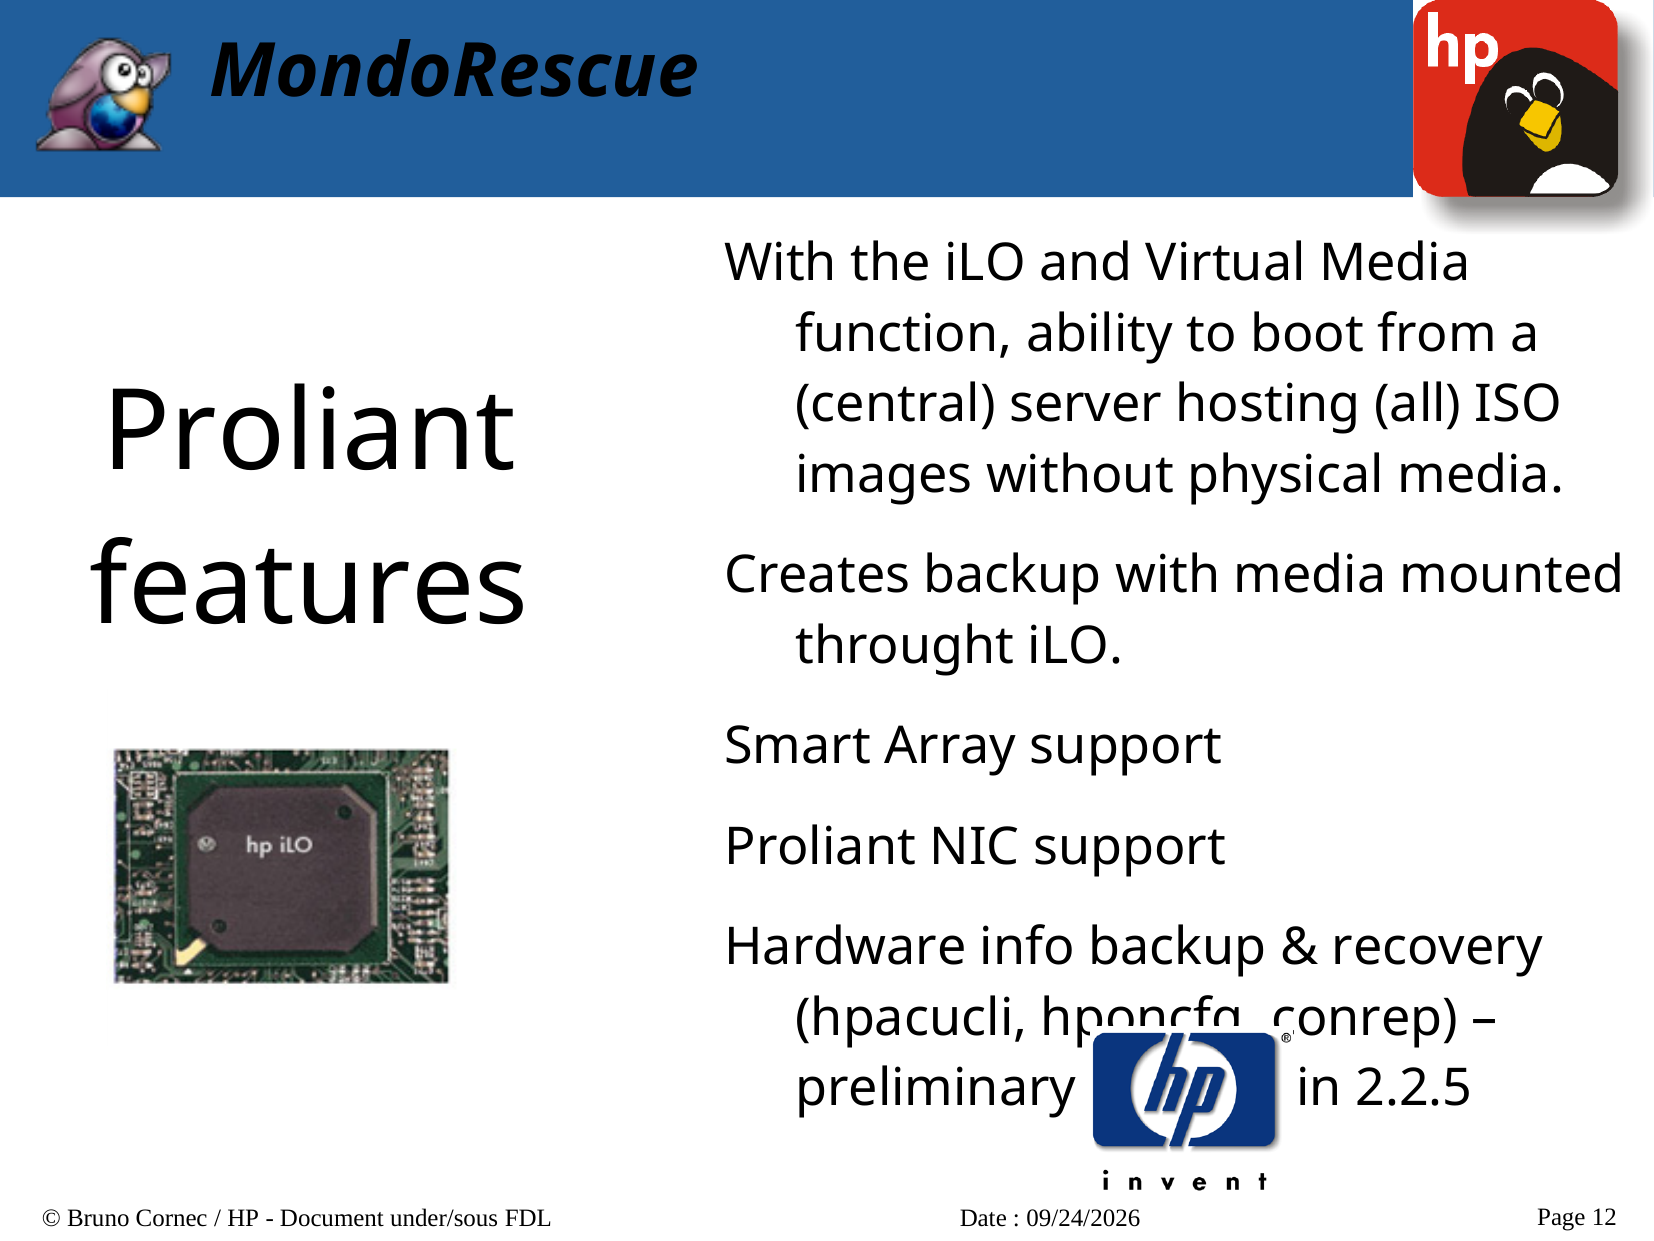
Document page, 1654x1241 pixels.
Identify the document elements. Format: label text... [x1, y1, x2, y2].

picture [106, 689, 461, 1046]
text_box Proliant features [89, 349, 586, 629]
picture [0, 0, 211, 199]
picture [1413, 0, 1654, 224]
list With the iLO and Virtual Media function, ability to boot from a (central) server hosting (all) ISO images without physical media. Creates backup with media mounted throught iLO. Smart Array support Proliant NIC support Hardware info backup & recovery (hpacucli, hponcfg, conrep) – preliminary support in 2.2.5 [712, 224, 1654, 1165]
picture [1090, 1026, 1293, 1192]
